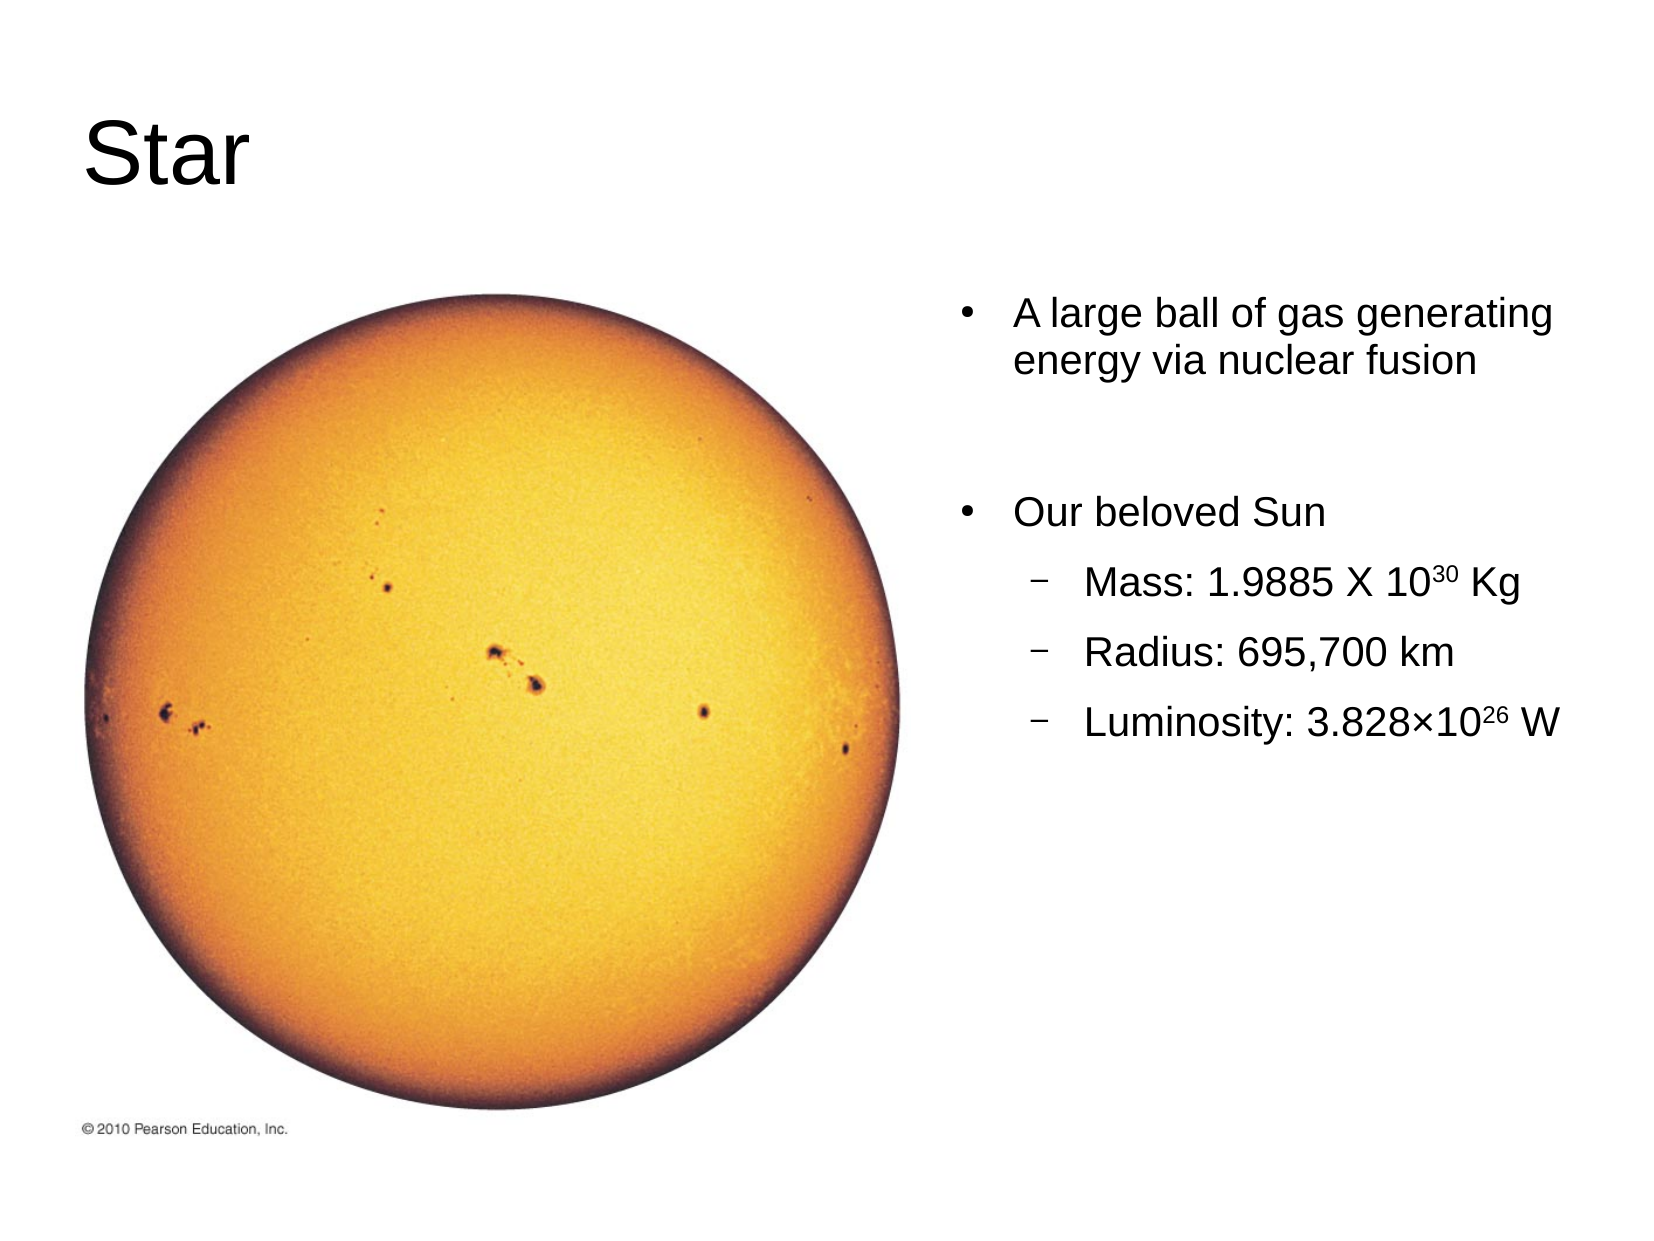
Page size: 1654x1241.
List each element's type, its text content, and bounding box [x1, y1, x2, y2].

list A large ball of gas generating energy via nuclear fusion Our beloved Sun Mass: 1.9885 X 1030 Kg Radius: 695,700 km Luminosity: 3.828×1026 W [942, 290, 1573, 1010]
title Star [82, 49, 1571, 257]
picture [75, 284, 911, 1148]
